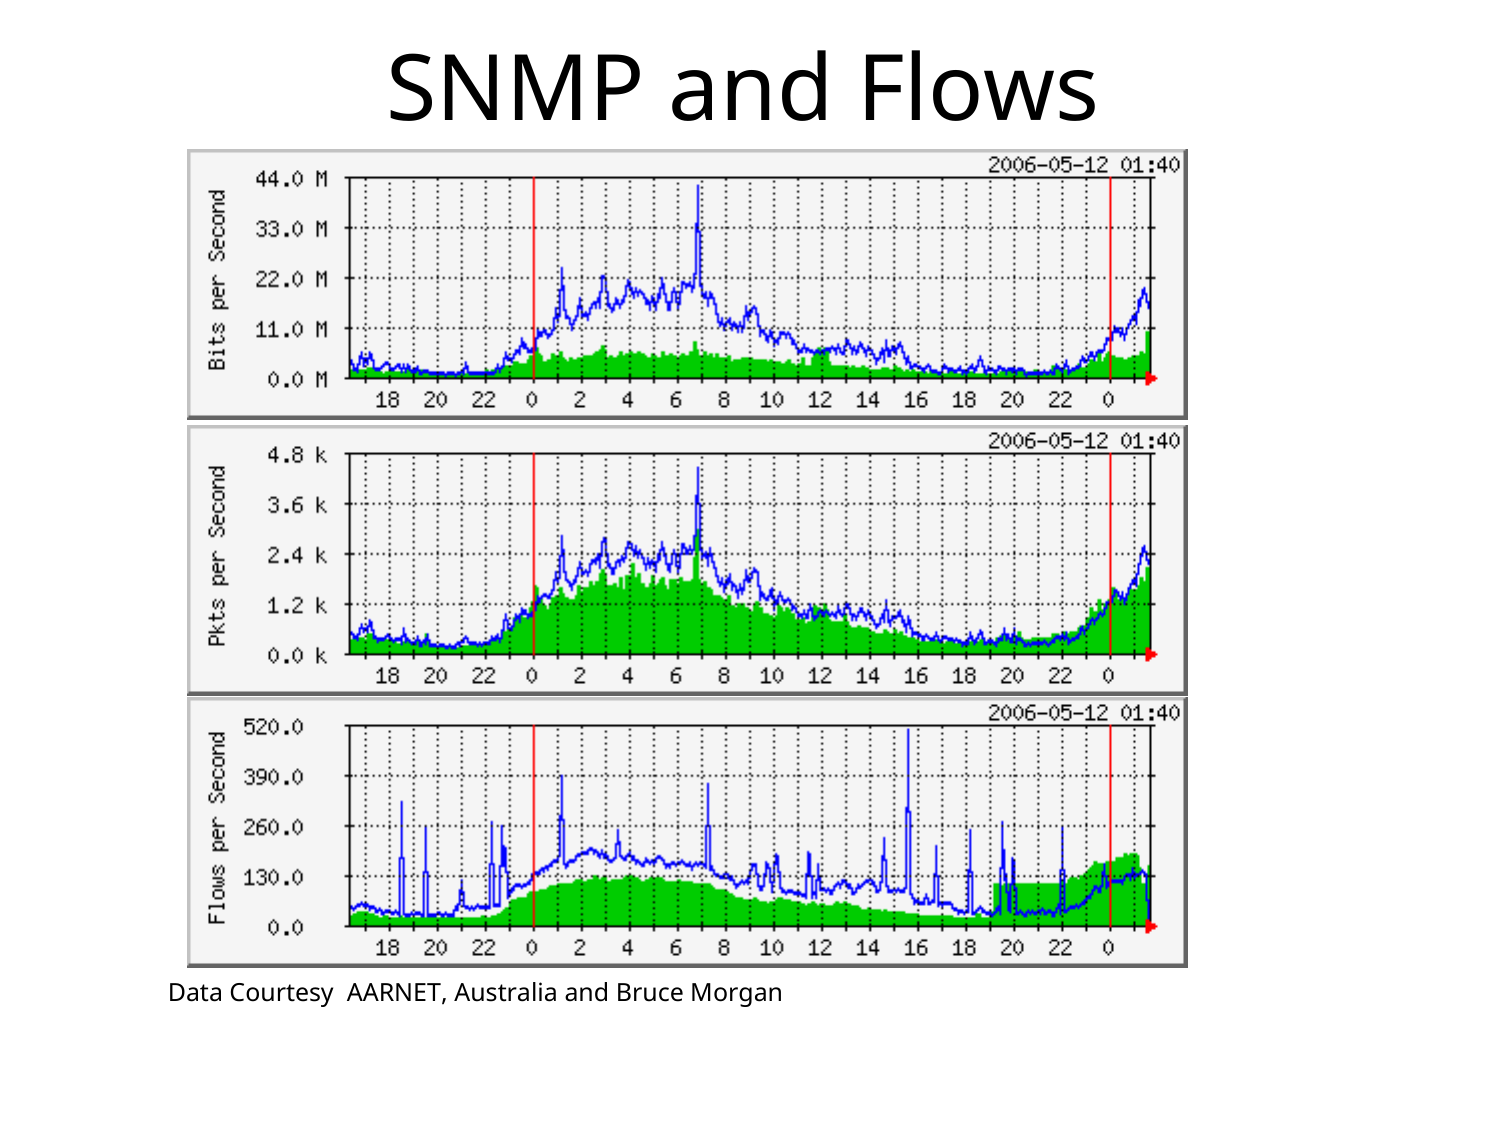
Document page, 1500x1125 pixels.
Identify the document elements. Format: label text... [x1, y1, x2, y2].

text_box Data Courtesy AARNET, Australia and Bruce Morgan [162, 974, 1175, 1023]
picture [187, 425, 1188, 696]
title SNMP and Flows [112, 0, 1388, 171]
picture [187, 149, 1188, 420]
picture [187, 697, 1188, 968]
